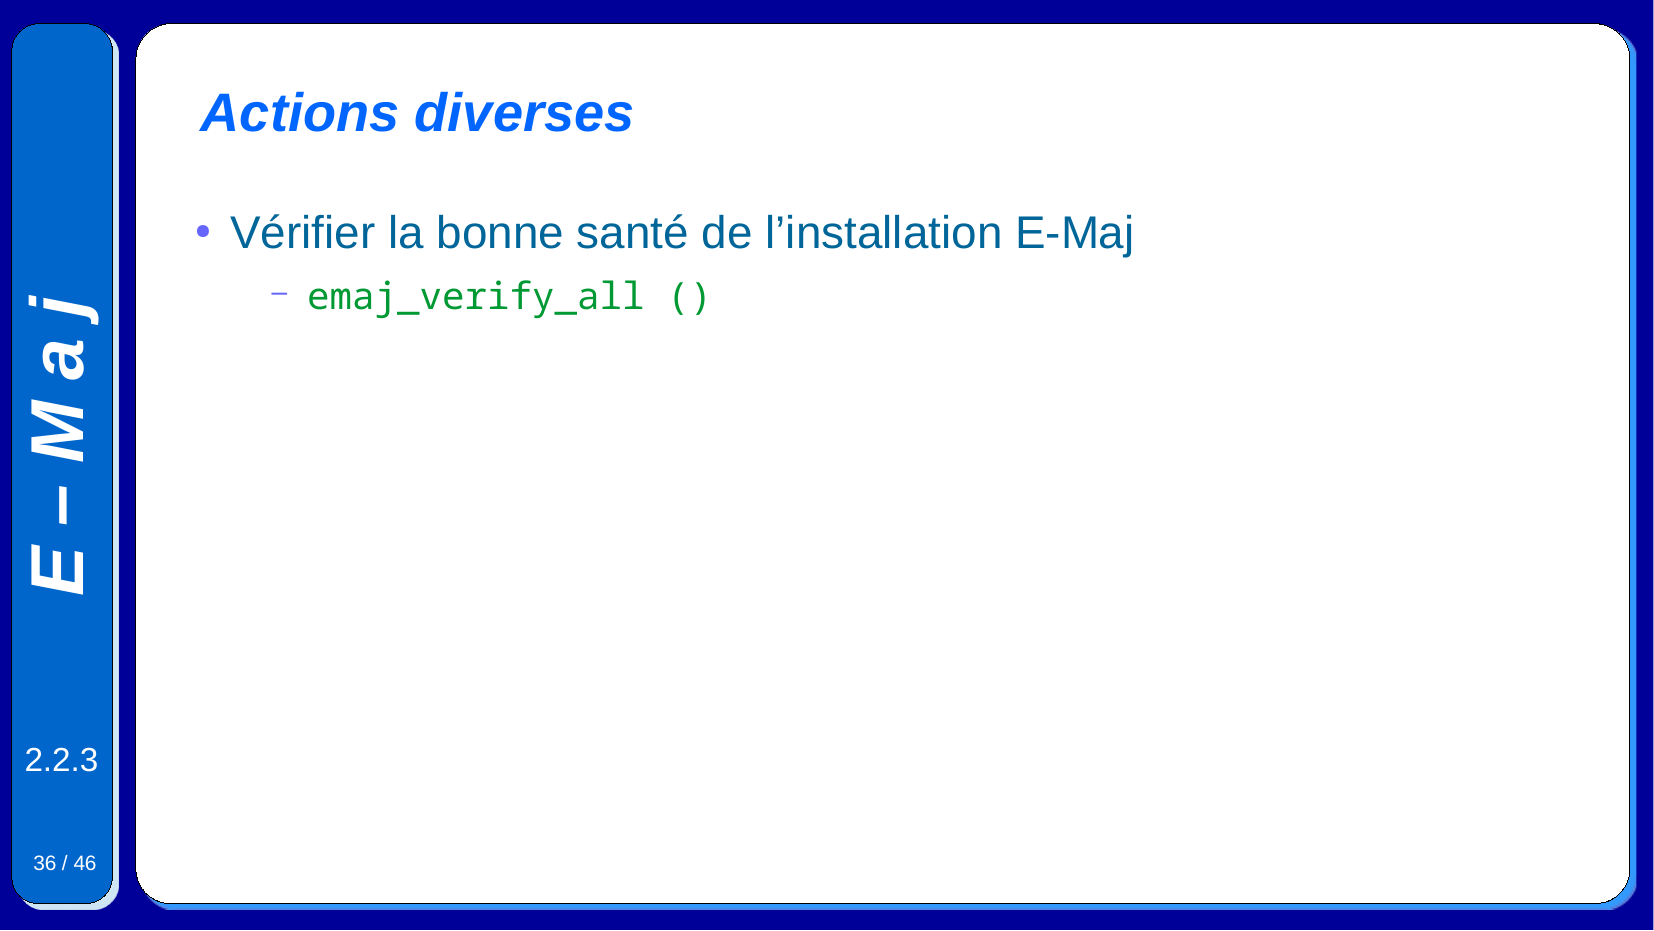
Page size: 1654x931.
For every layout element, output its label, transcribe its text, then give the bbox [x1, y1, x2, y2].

list Vérifier la bonne santé de l’installation E-Maj emaj_verify_all () [177, 206, 1587, 827]
title Actions diverses [200, 34, 1575, 191]
